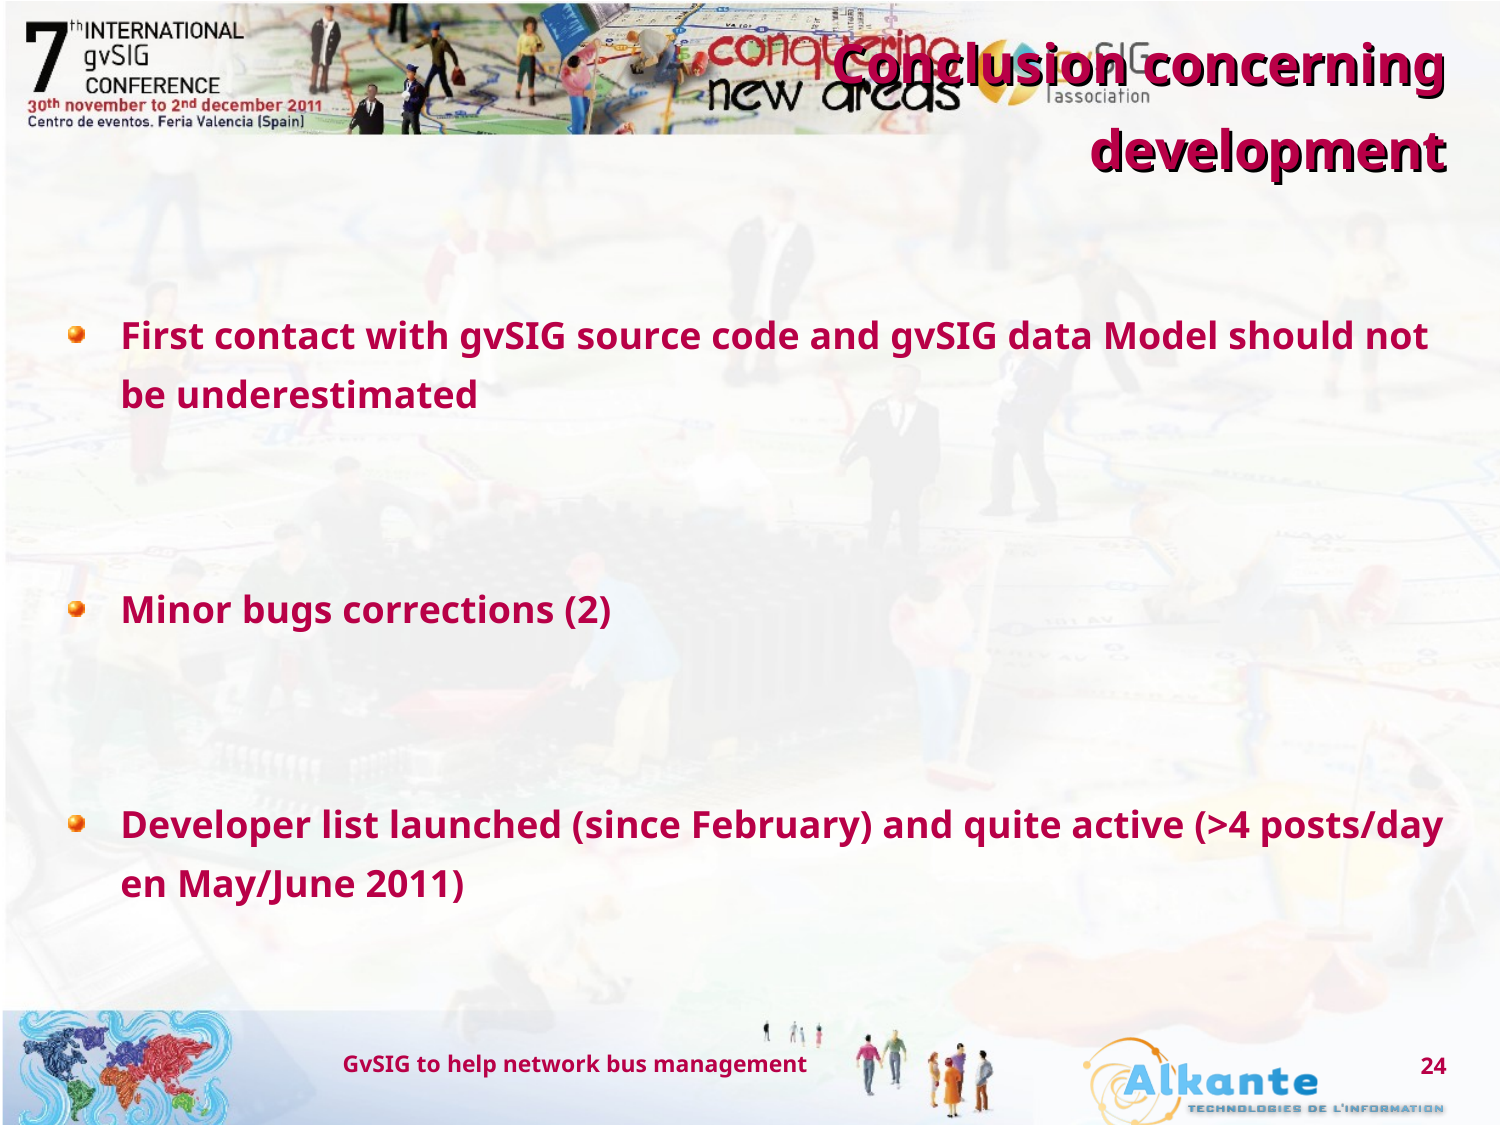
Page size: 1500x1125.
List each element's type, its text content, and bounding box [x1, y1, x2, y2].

title Conclusion concerning development [472, 21, 1447, 178]
list First contact with gvSIG source code and gvSIG data Model should not be underestimated Minor bugs corrections (2) Developer list launched (since February) and quite active (>4 posts/day en May/June 2011) [68, 301, 1447, 1044]
picture [2, 1, 1500, 1125]
